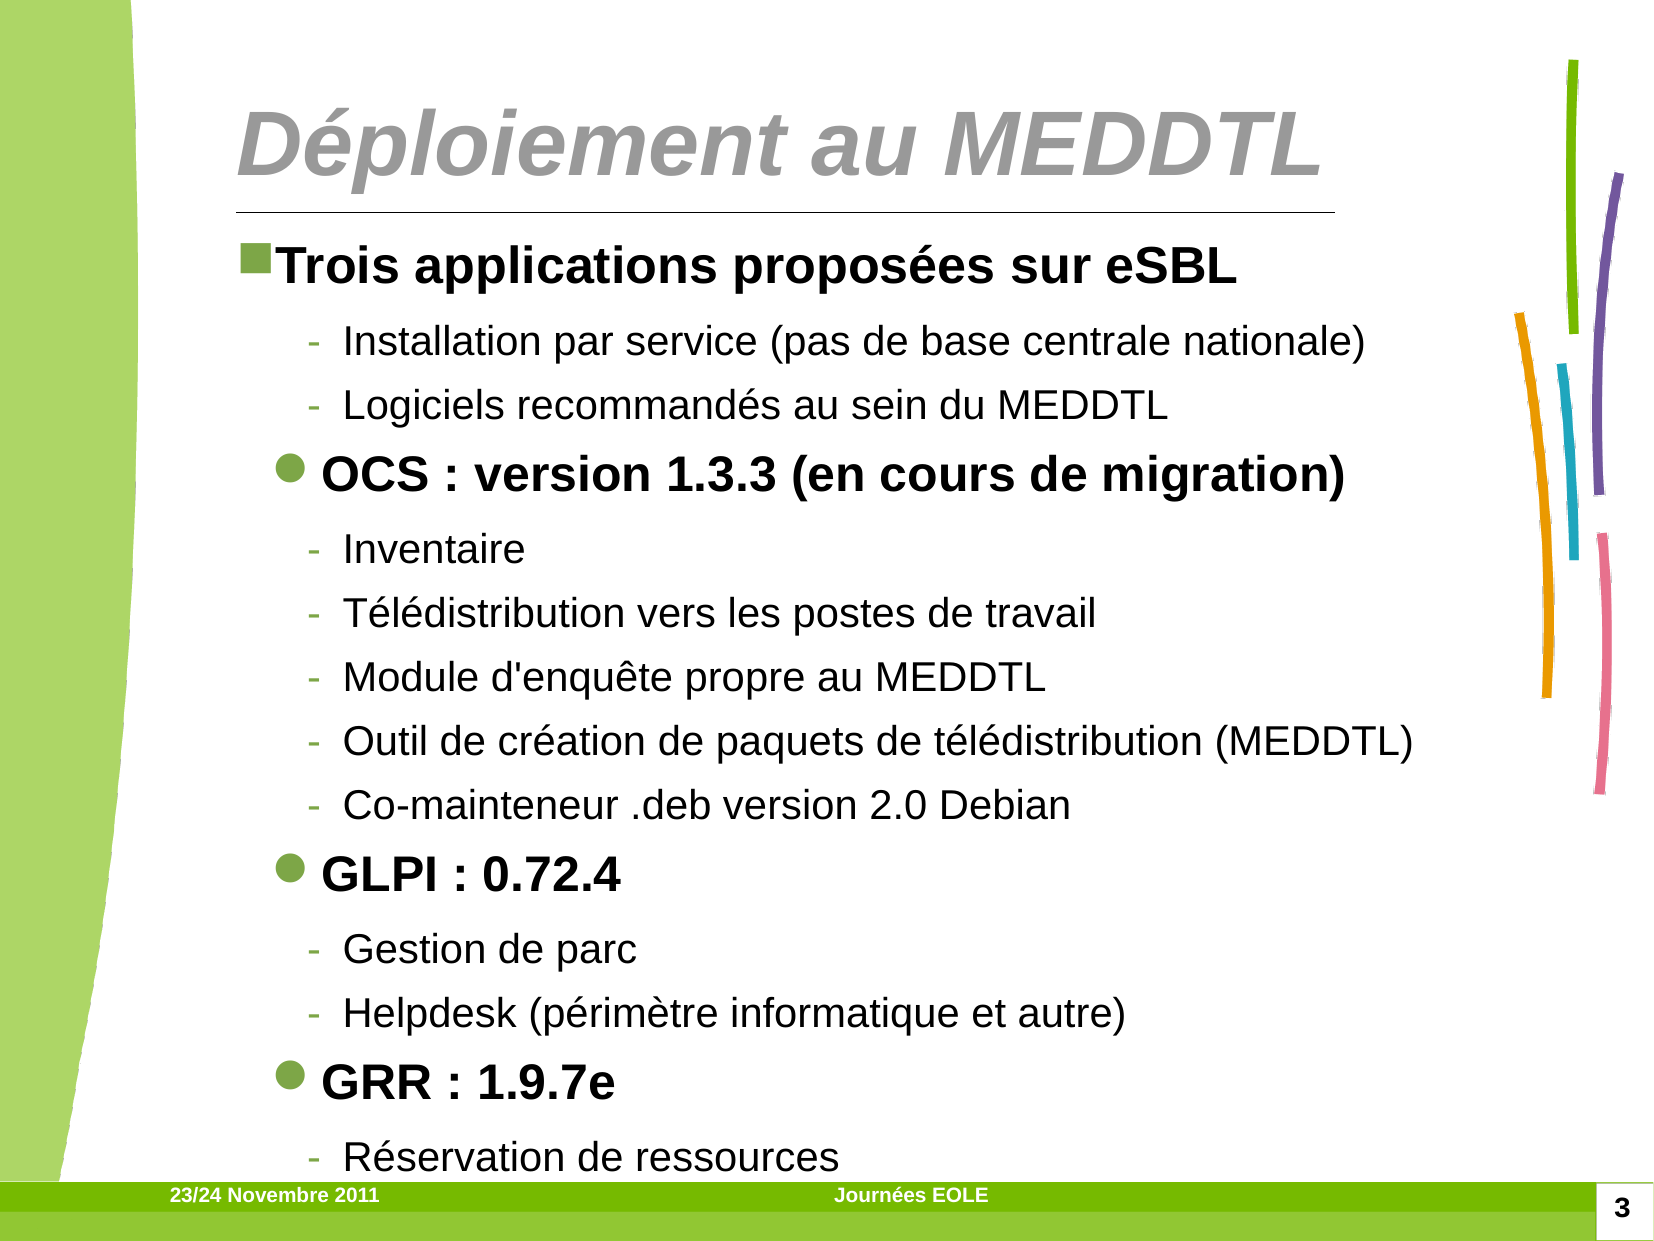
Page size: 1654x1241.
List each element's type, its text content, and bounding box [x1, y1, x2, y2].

title Déploiement au MEDDTL [236, 77, 1536, 210]
list Trois applications proposées sur eSBL Installation par service (pas de base centrale nationale) Logiciels recommandés au sein du MEDDTL OCS : version 1.3.3 (en cours de migration) Inventaire Télédistribution vers les postes de travail Module d'enquête propre au MEDDTL Outil de création de paquets de télédistribution (MEDDTL) Co-mainteneur .deb version 2.0 Debian GLPI : 0.72.4 Gestion de parc Helpdesk (périmètre informatique et autre) GRR : 1.9.7e Réservation de ressources [236, 236, 1506, 1189]
picture [0, 0, 1654, 1241]
